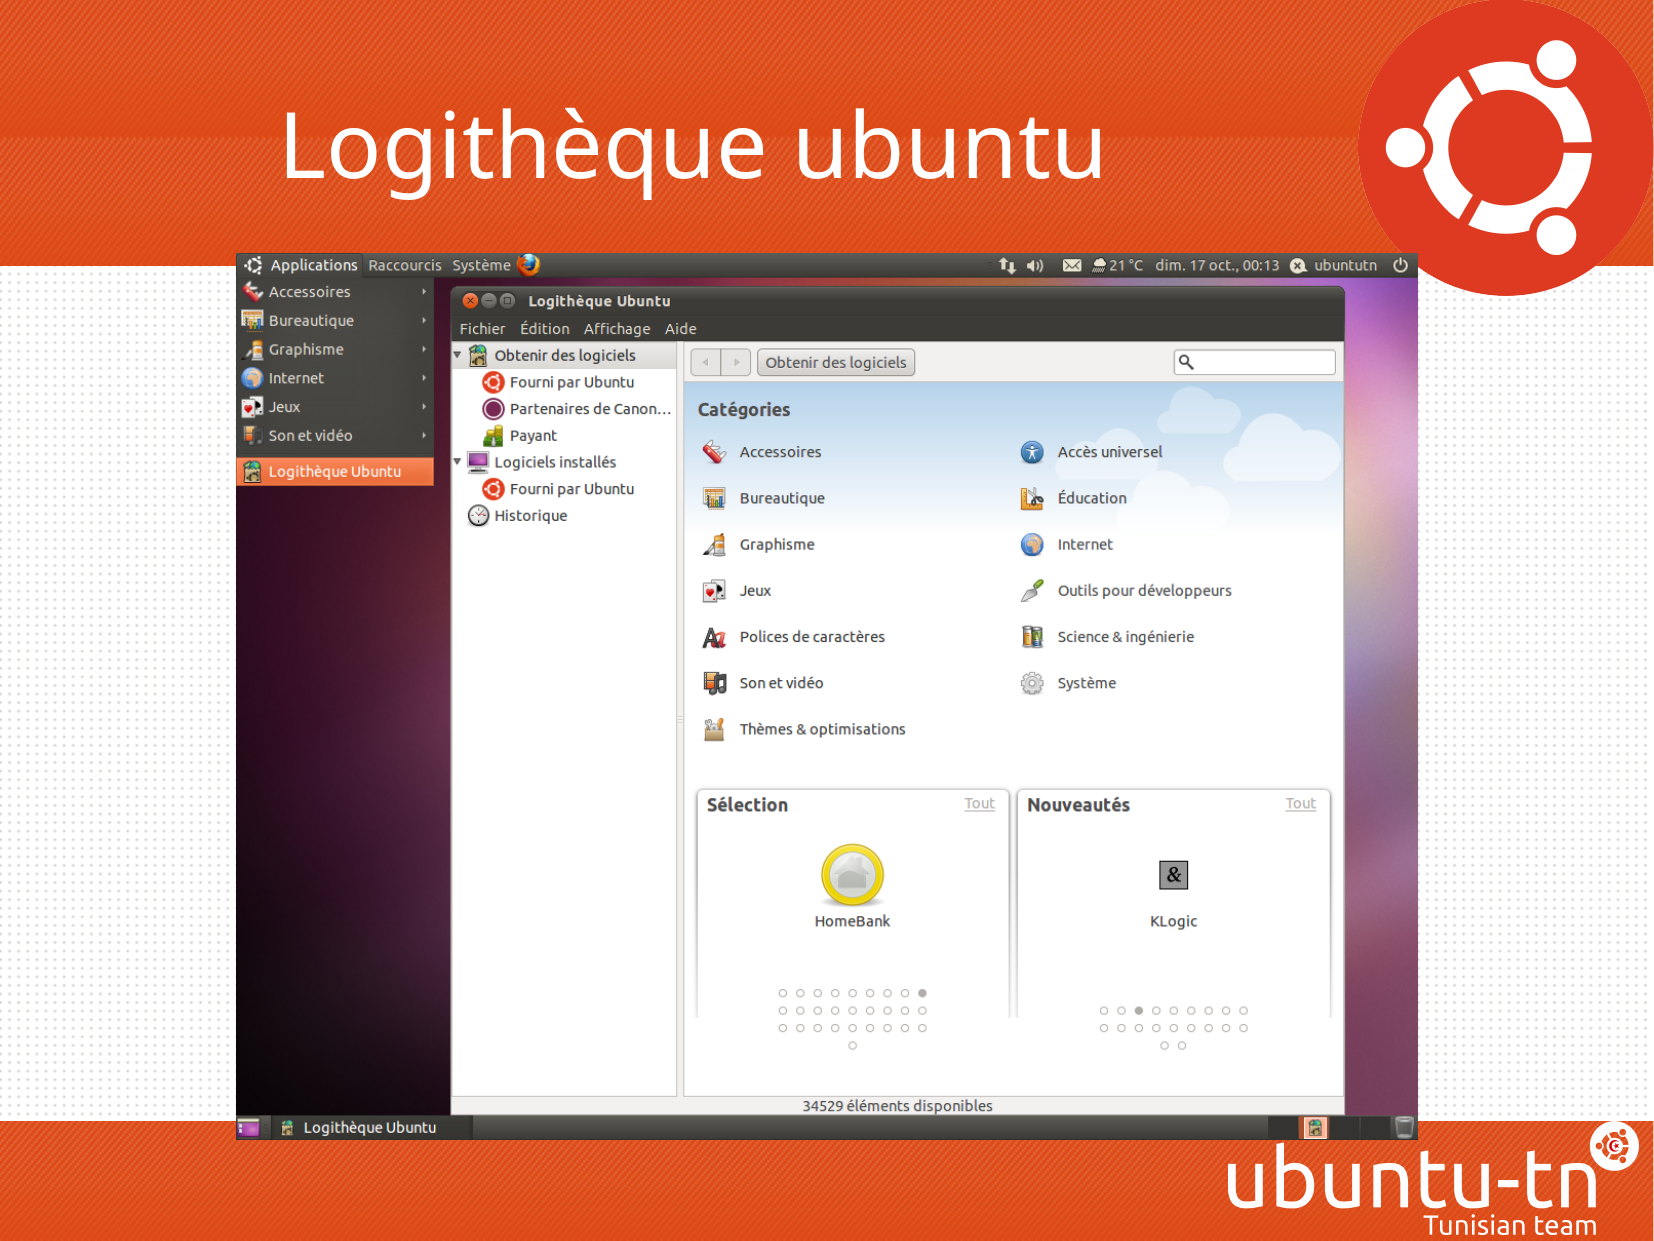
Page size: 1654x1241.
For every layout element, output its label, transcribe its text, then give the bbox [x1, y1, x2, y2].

picture [0, 0, 1654, 1241]
title Logithèque ubuntu [29, 36, 1359, 250]
